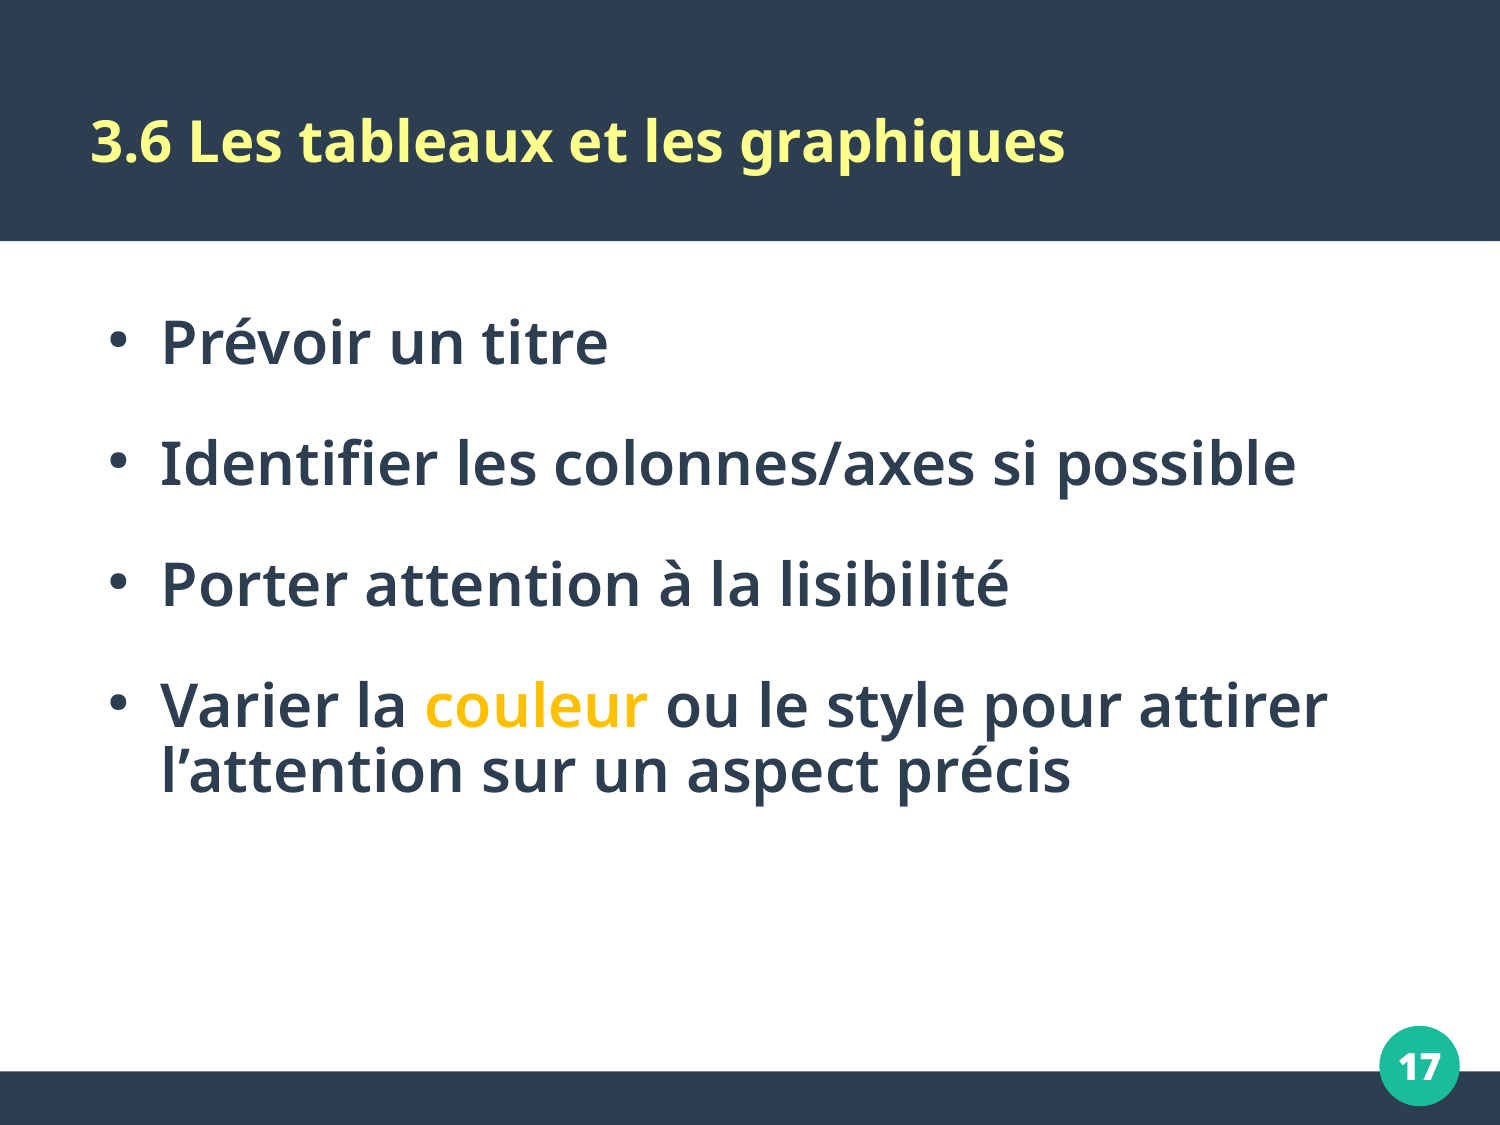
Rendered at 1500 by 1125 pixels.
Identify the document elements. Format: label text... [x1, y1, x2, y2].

title 3.6 Les tableaux et les graphiques [75, 45, 1426, 233]
list Prévoir un titre Identifier les colonnes/axes si possible Porter attention à la lisibilité Varier la couleur ou le style pour attirer l’attention sur un aspect précis [75, 304, 1426, 1047]
